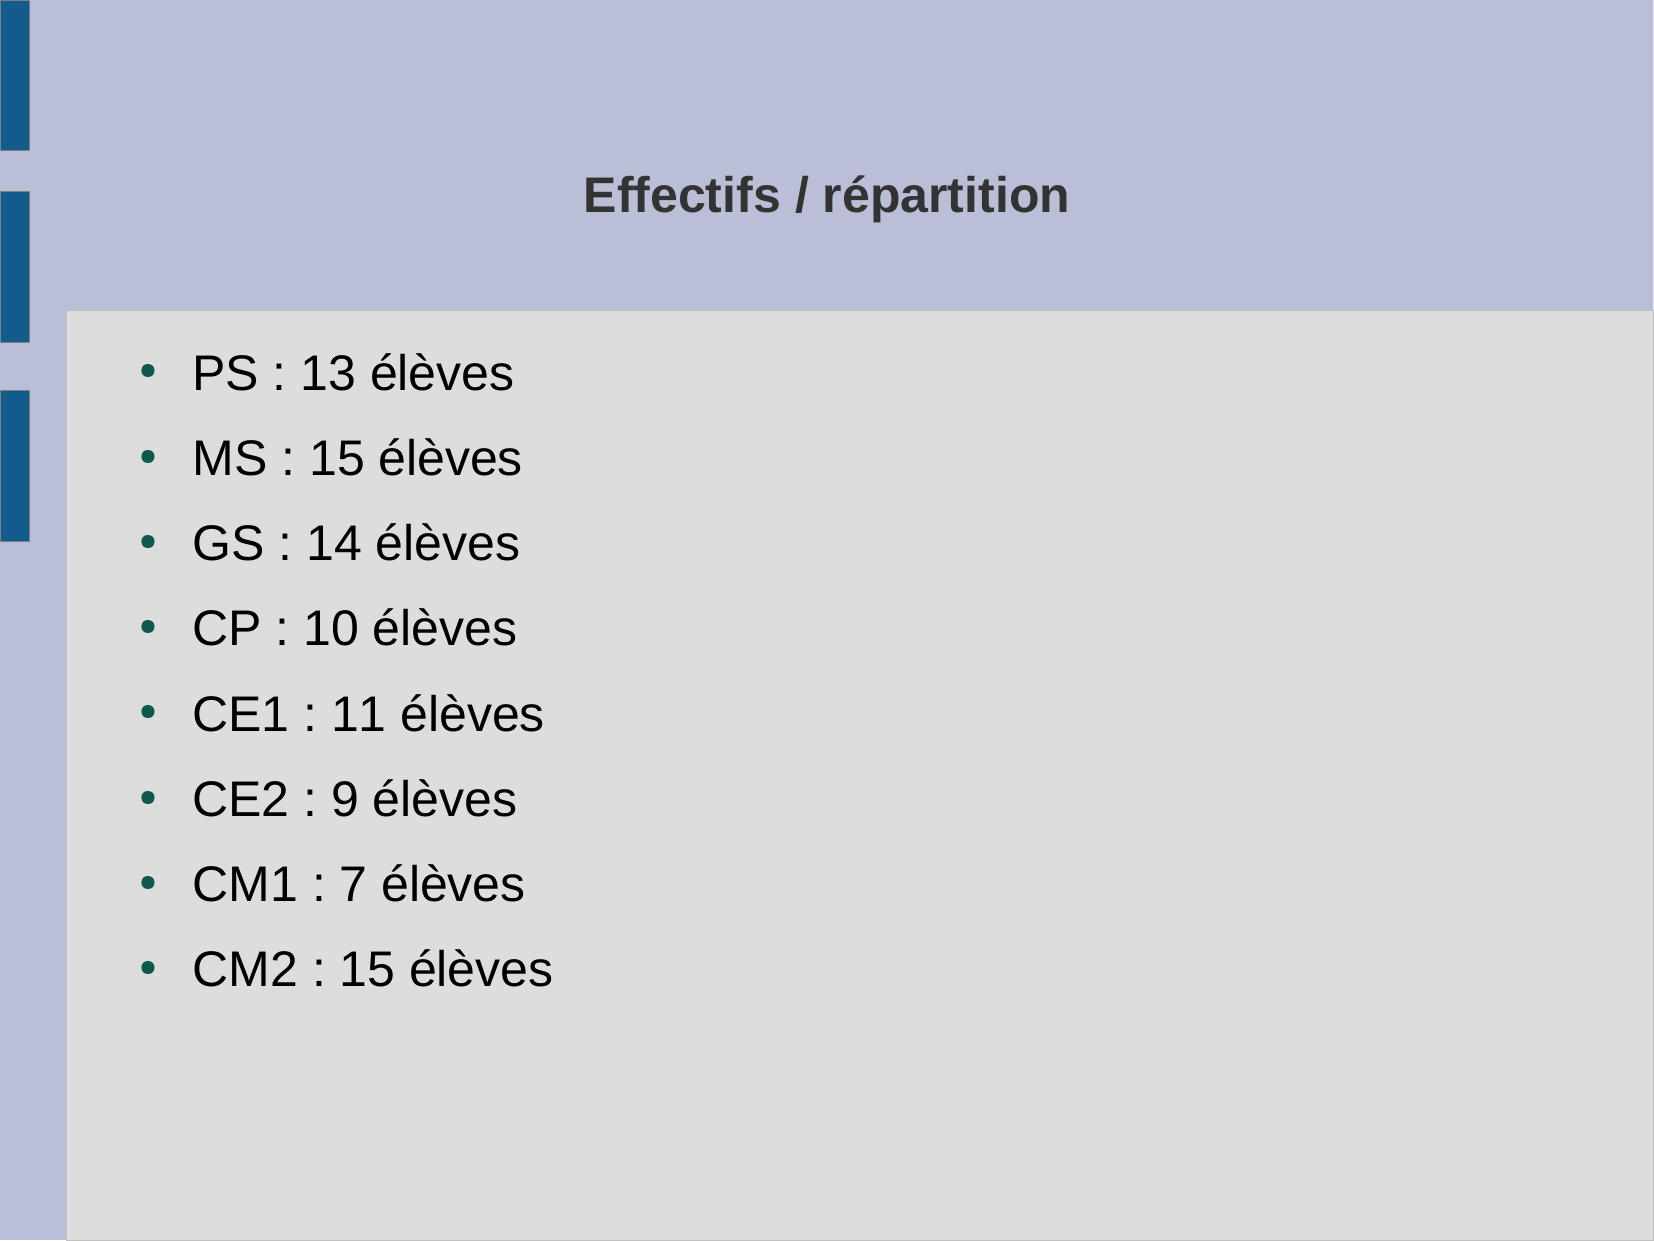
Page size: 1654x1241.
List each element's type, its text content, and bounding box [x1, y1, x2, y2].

list PS : 13 élèves MS : 15 élèves GS : 14 élèves CP : 10 élèves CE1 : 11 élèves CE2 : 9 élèves CM1 : 7 élèves CM2 : 15 élèves [121, 344, 1534, 1127]
title Effectifs / répartition [121, 91, 1534, 299]
